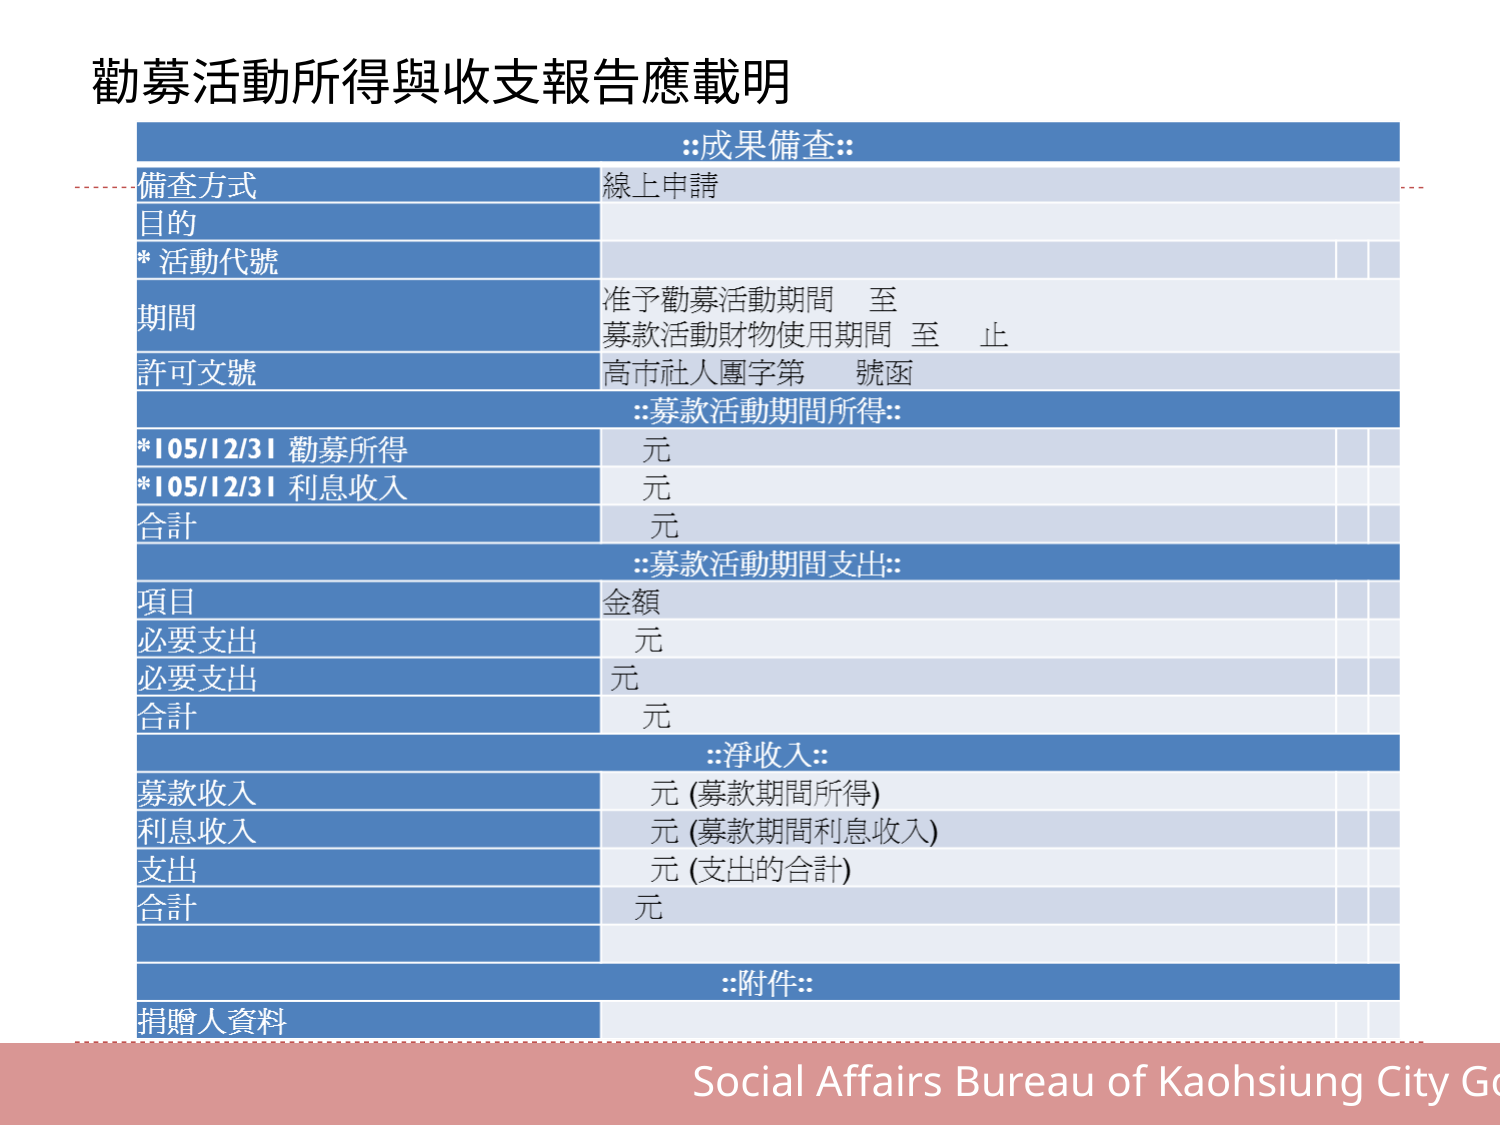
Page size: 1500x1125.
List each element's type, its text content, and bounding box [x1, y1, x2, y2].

text_box Social Affairs Bureau of Kaohsiung City Government [0, 1043, 1500, 1125]
text_box 勸募活動所得與收支報告應載明 [77, 43, 827, 118]
picture [135, 112, 1401, 1055]
